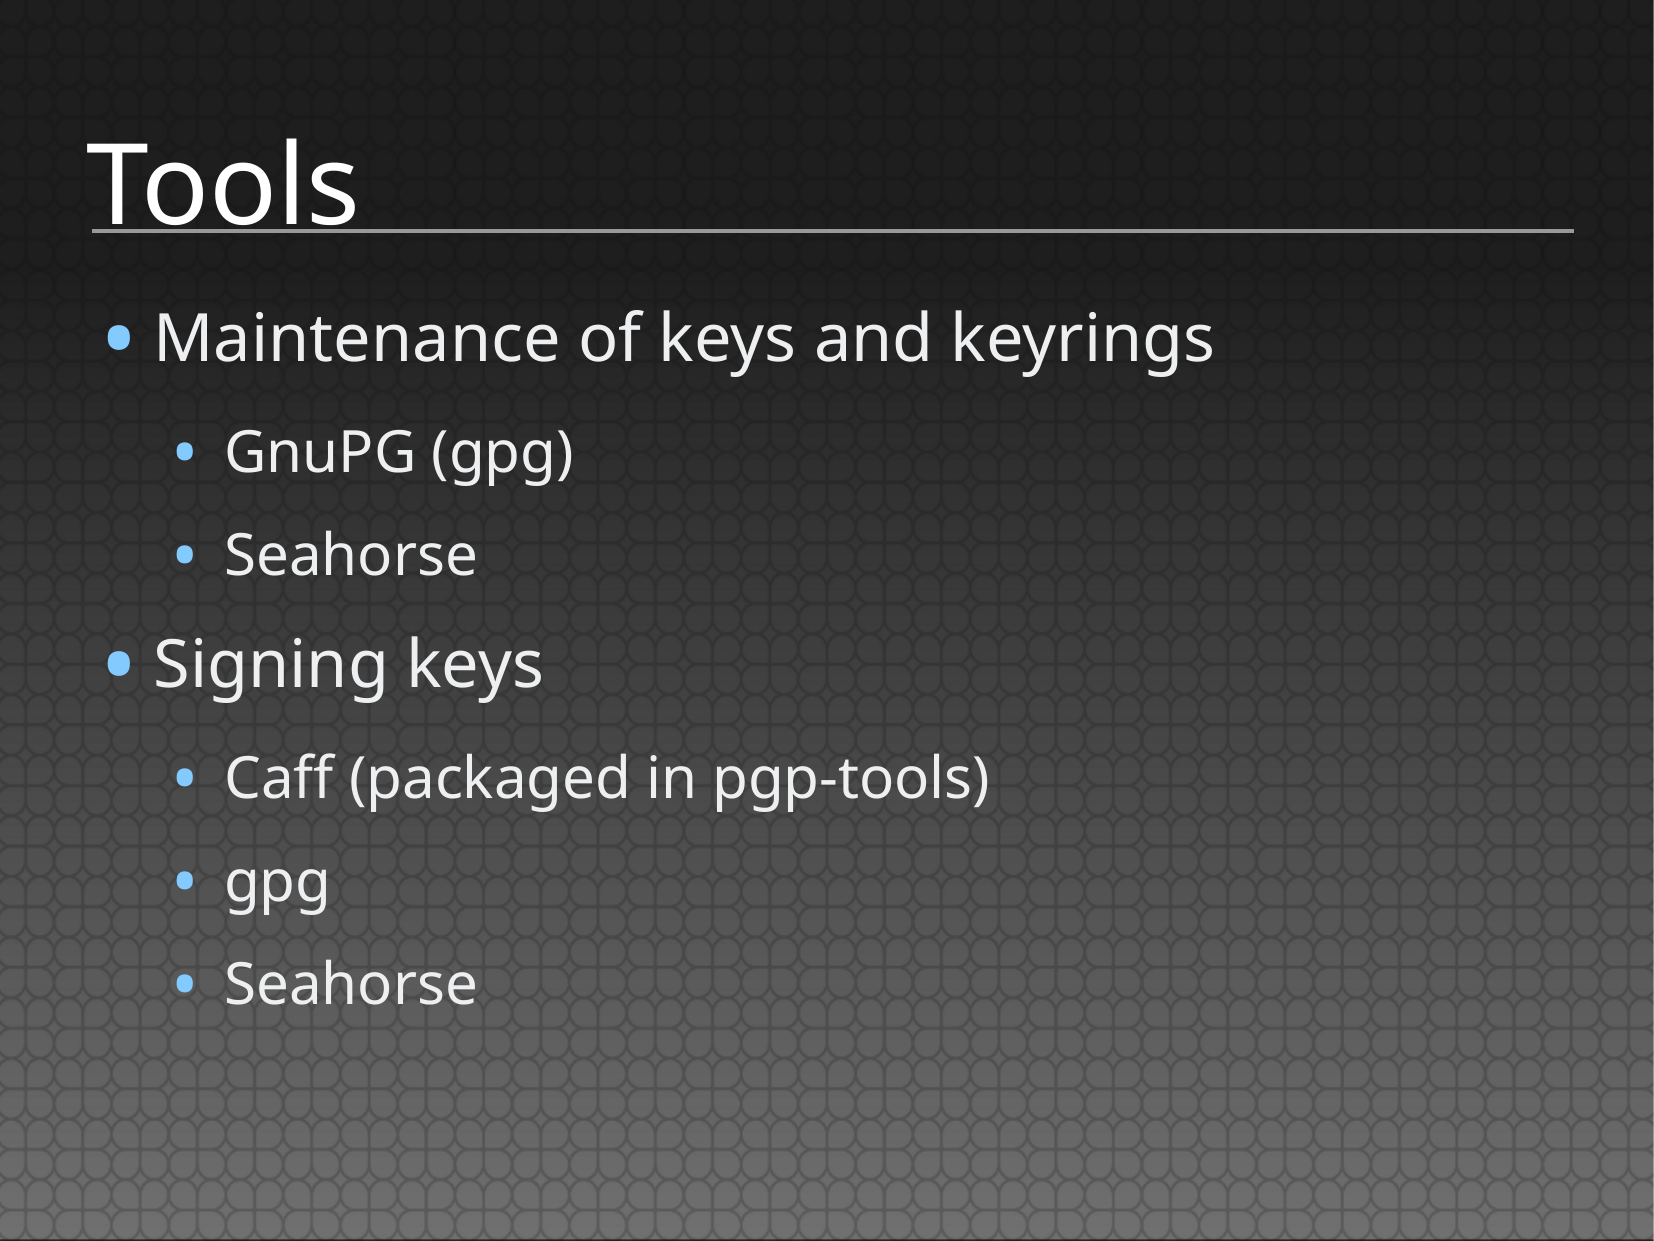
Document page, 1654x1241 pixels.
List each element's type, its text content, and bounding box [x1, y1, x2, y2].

list Maintenance of keys and keyrings GnuPG (gpg) Seahorse Signing keys Caff (packaged in pgp-tools) gpg Seahorse [82, 290, 1571, 1094]
picture [0, 0, 1654, 1241]
title Tools [86, 84, 1576, 277]
